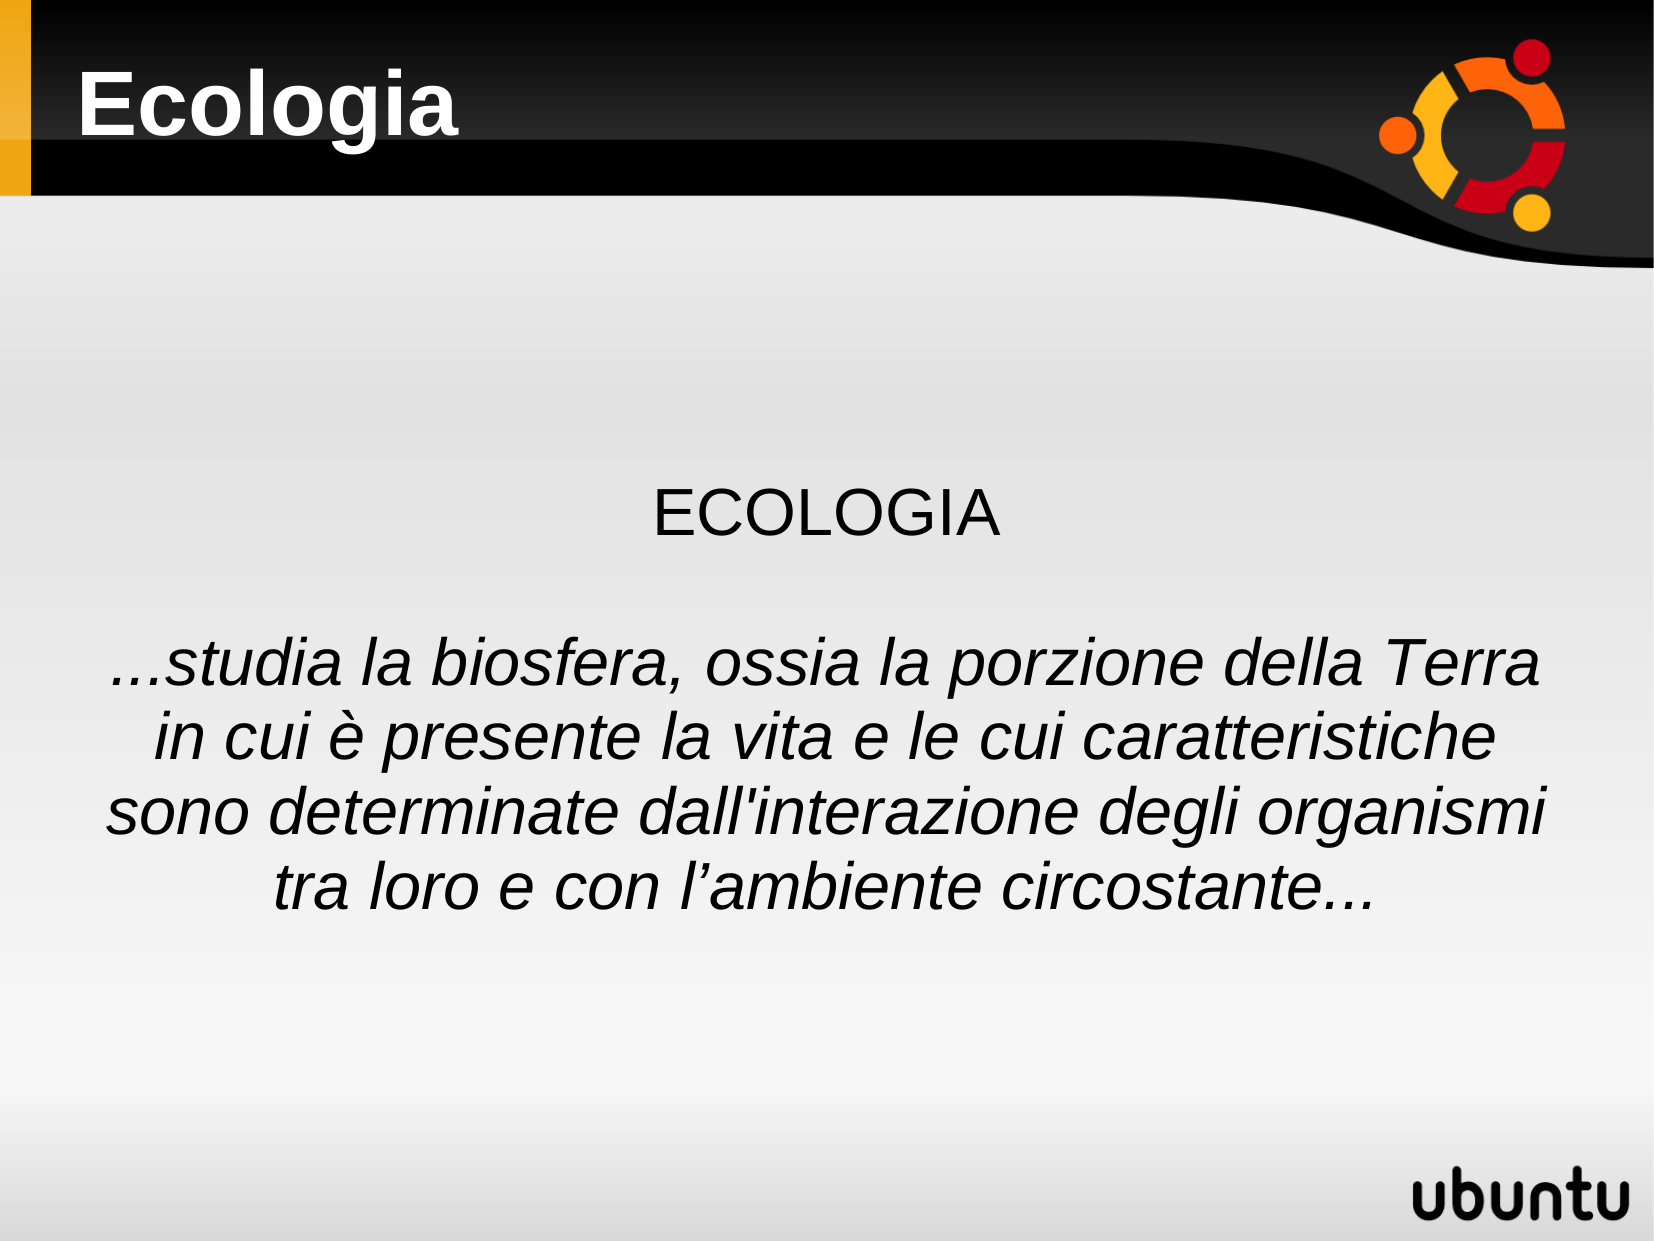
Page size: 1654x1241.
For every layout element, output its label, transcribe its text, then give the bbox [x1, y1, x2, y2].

picture [0, 0, 1654, 1241]
subtitle ECOLOGIA ...studia la biosfera, ossia la porzione della Terra in cui è presente la vita e le cui caratteristiche sono determinate dall'interazione degli organismi tra loro e con l’ambiente circostante... [82, 297, 1571, 1102]
title Ecologia [76, 7, 1565, 200]
